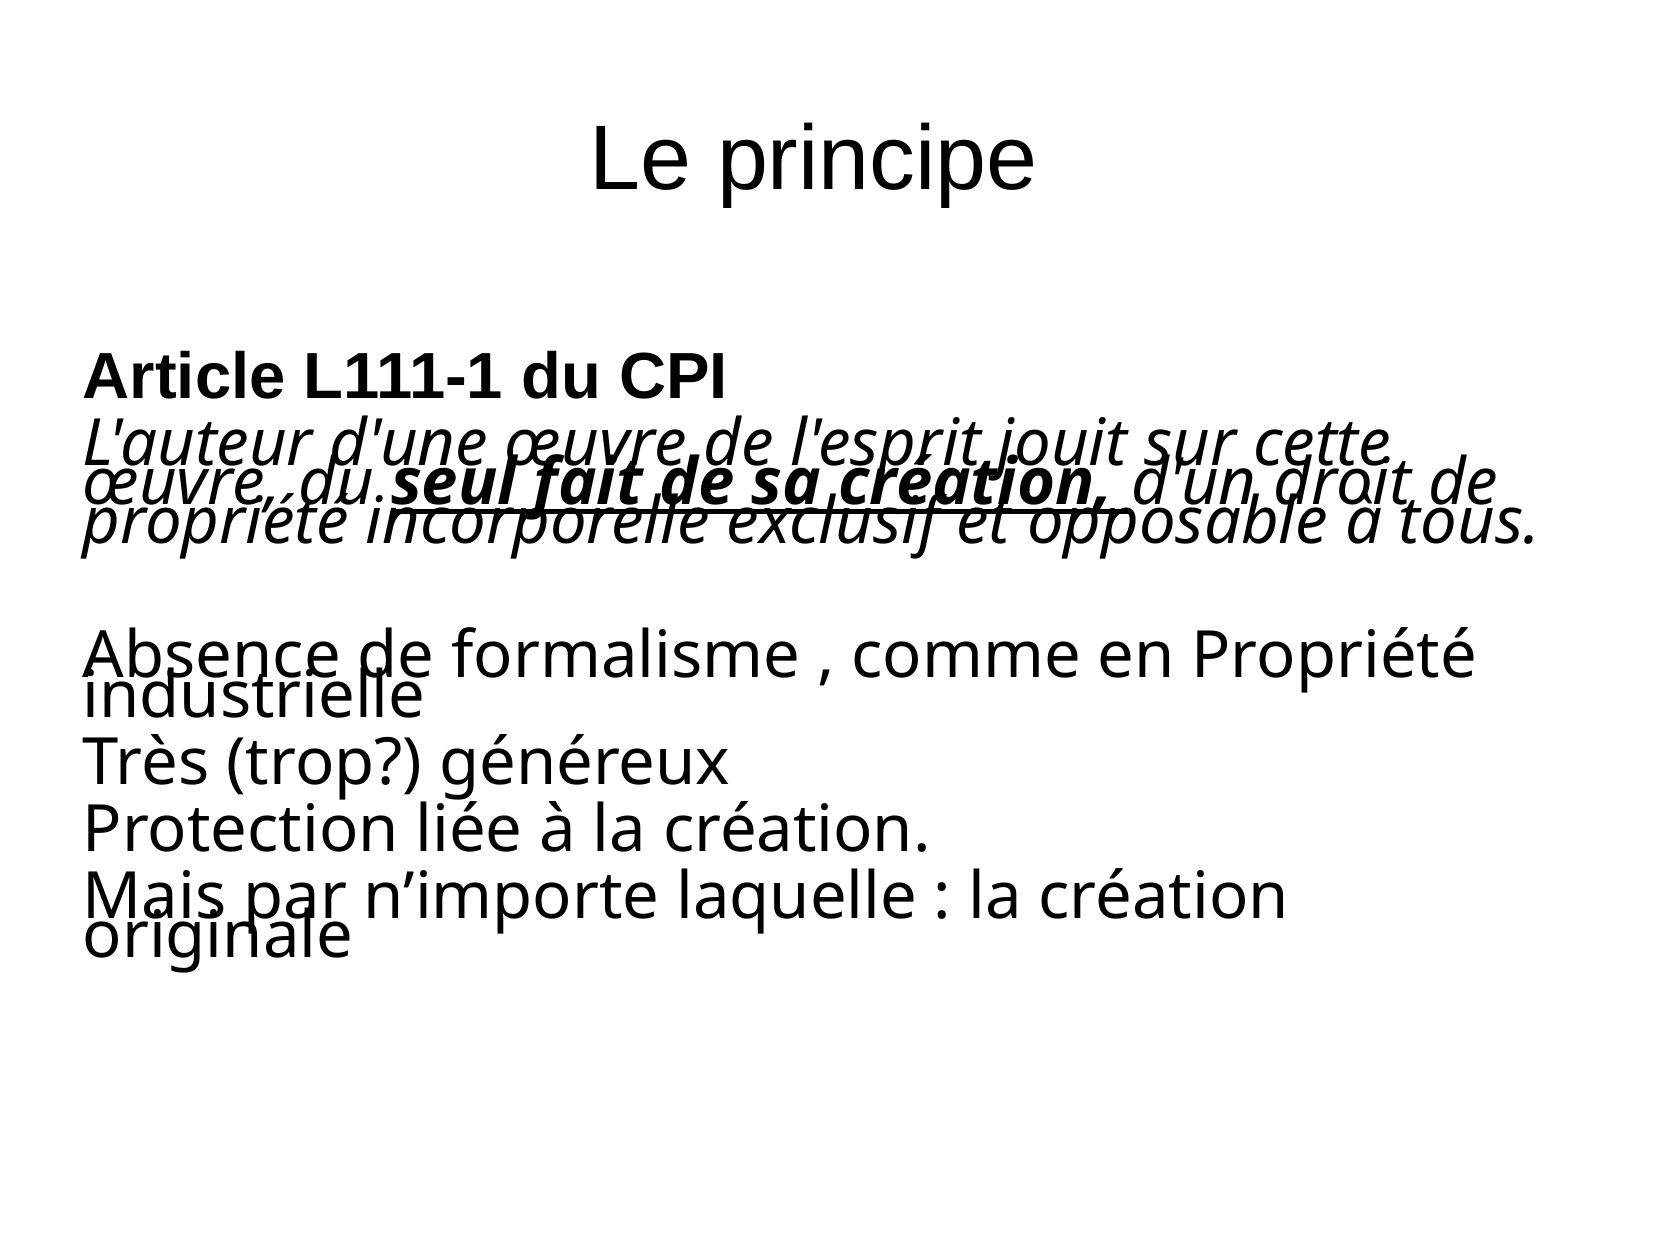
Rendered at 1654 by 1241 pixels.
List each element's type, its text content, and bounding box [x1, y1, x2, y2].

list Article L111-1 du CPI L'auteur d'une œuvre de l'esprit jouit sur cette œuvre, du seul fait de sa création, d'un droit de propriété incorporelle exclusif et opposable à tous. Absence de formalisme , comme en Propriété industrielle Très (trop?) généreux Protection liée à la création. Mais par n’importe laquelle : la création originale [82, 260, 1571, 980]
title Le principe [82, 49, 1571, 257]
